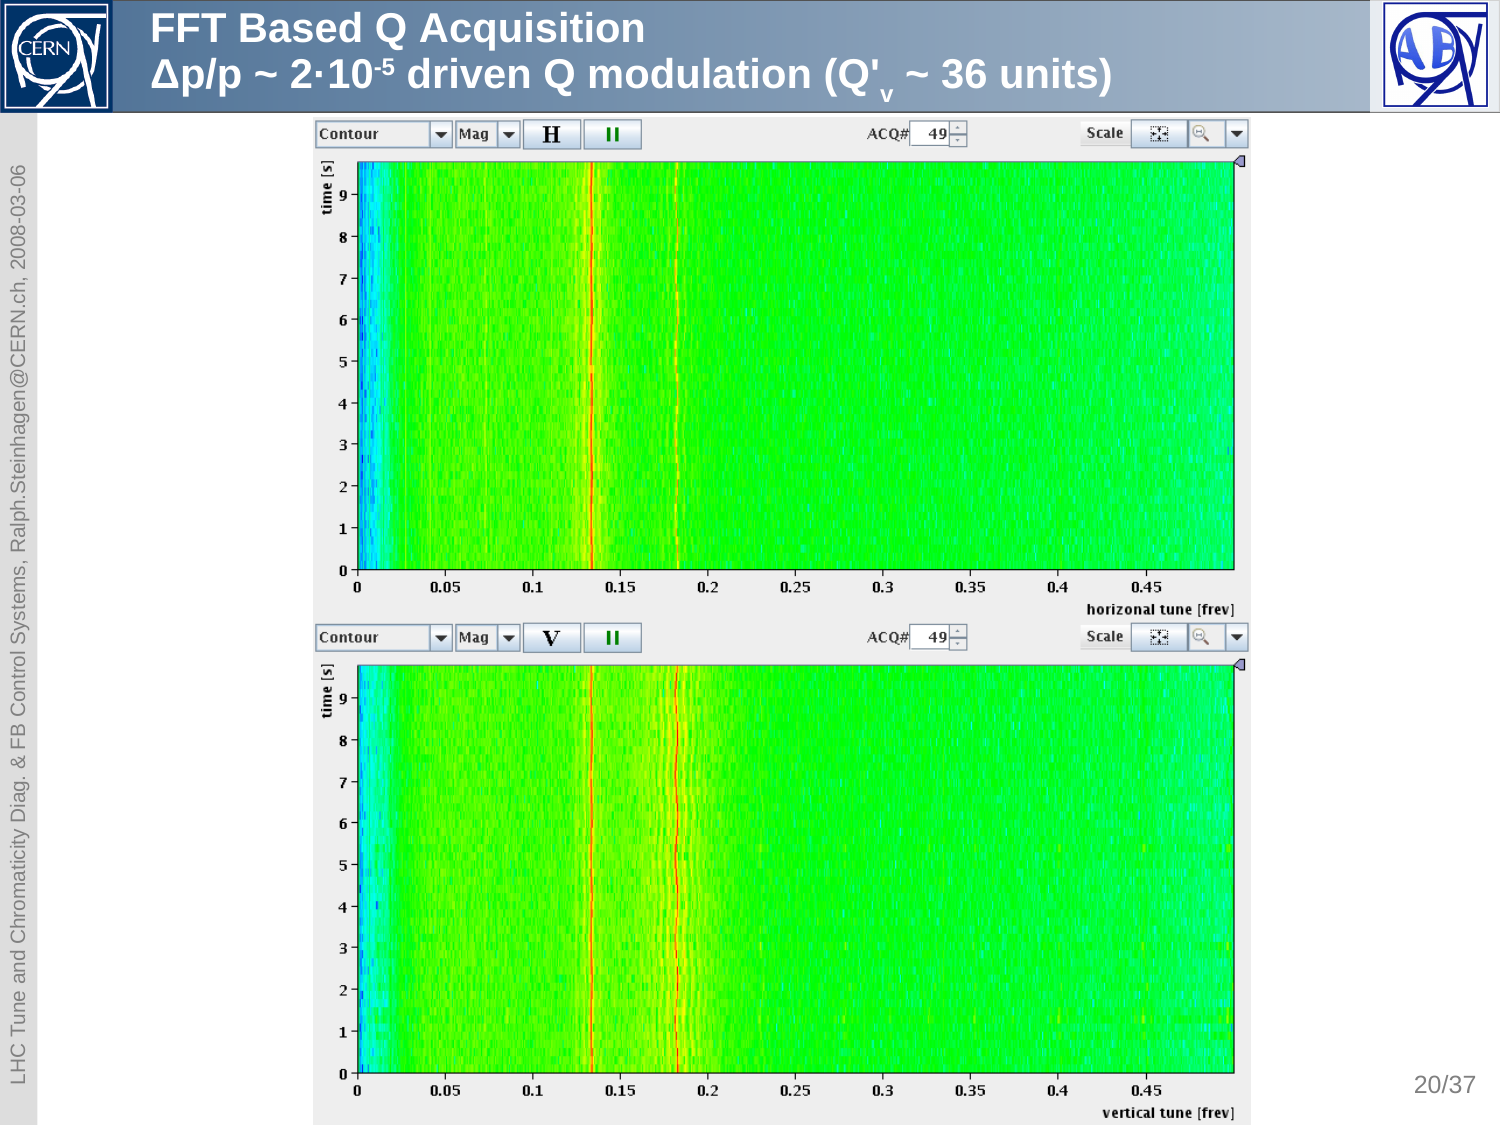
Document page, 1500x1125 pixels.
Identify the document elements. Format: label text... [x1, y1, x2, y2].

title FFT Based Q Acquisition Δp/p ~ 2·10-5 driven Q modulation (Q'v ~ 36 units) [150, 0, 1201, 115]
picture [0, 0, 113, 113]
picture [1382, 1, 1489, 108]
picture [313, 117, 1251, 1125]
